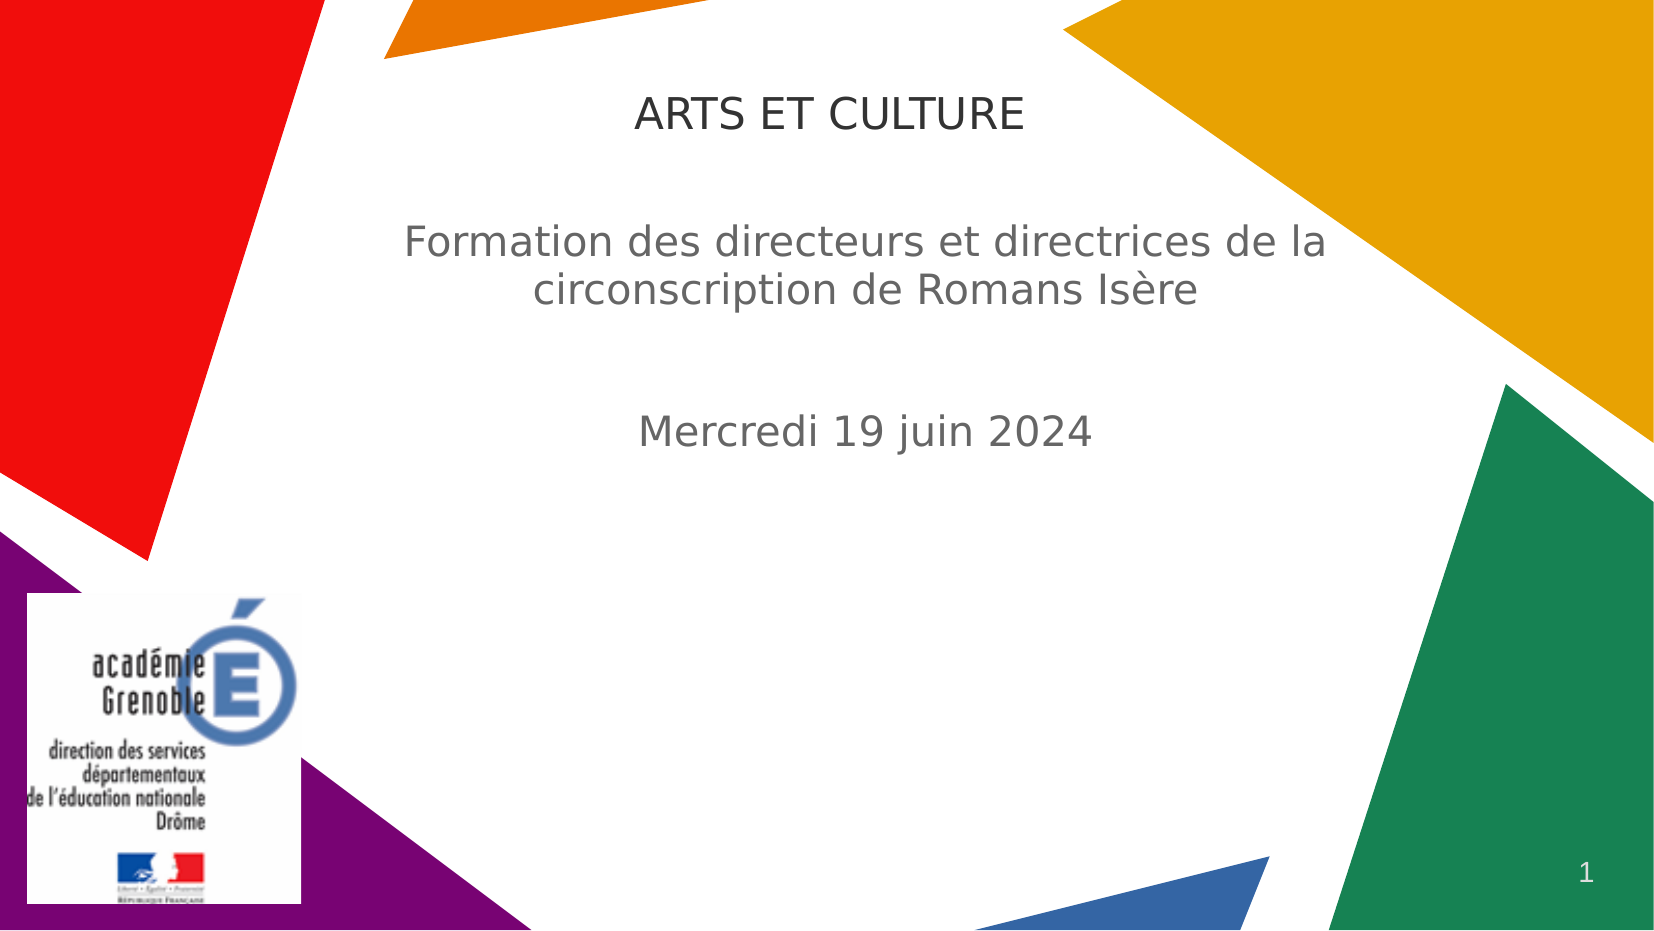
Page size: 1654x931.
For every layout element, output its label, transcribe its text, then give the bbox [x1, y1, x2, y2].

picture [25, 591, 302, 904]
title ARTS ET CULTURE [289, 37, 1372, 193]
list Formation des directeurs et directrices de la circonscription de Romans Isère Mercredi 19 juin 2024 [289, 217, 1372, 817]
